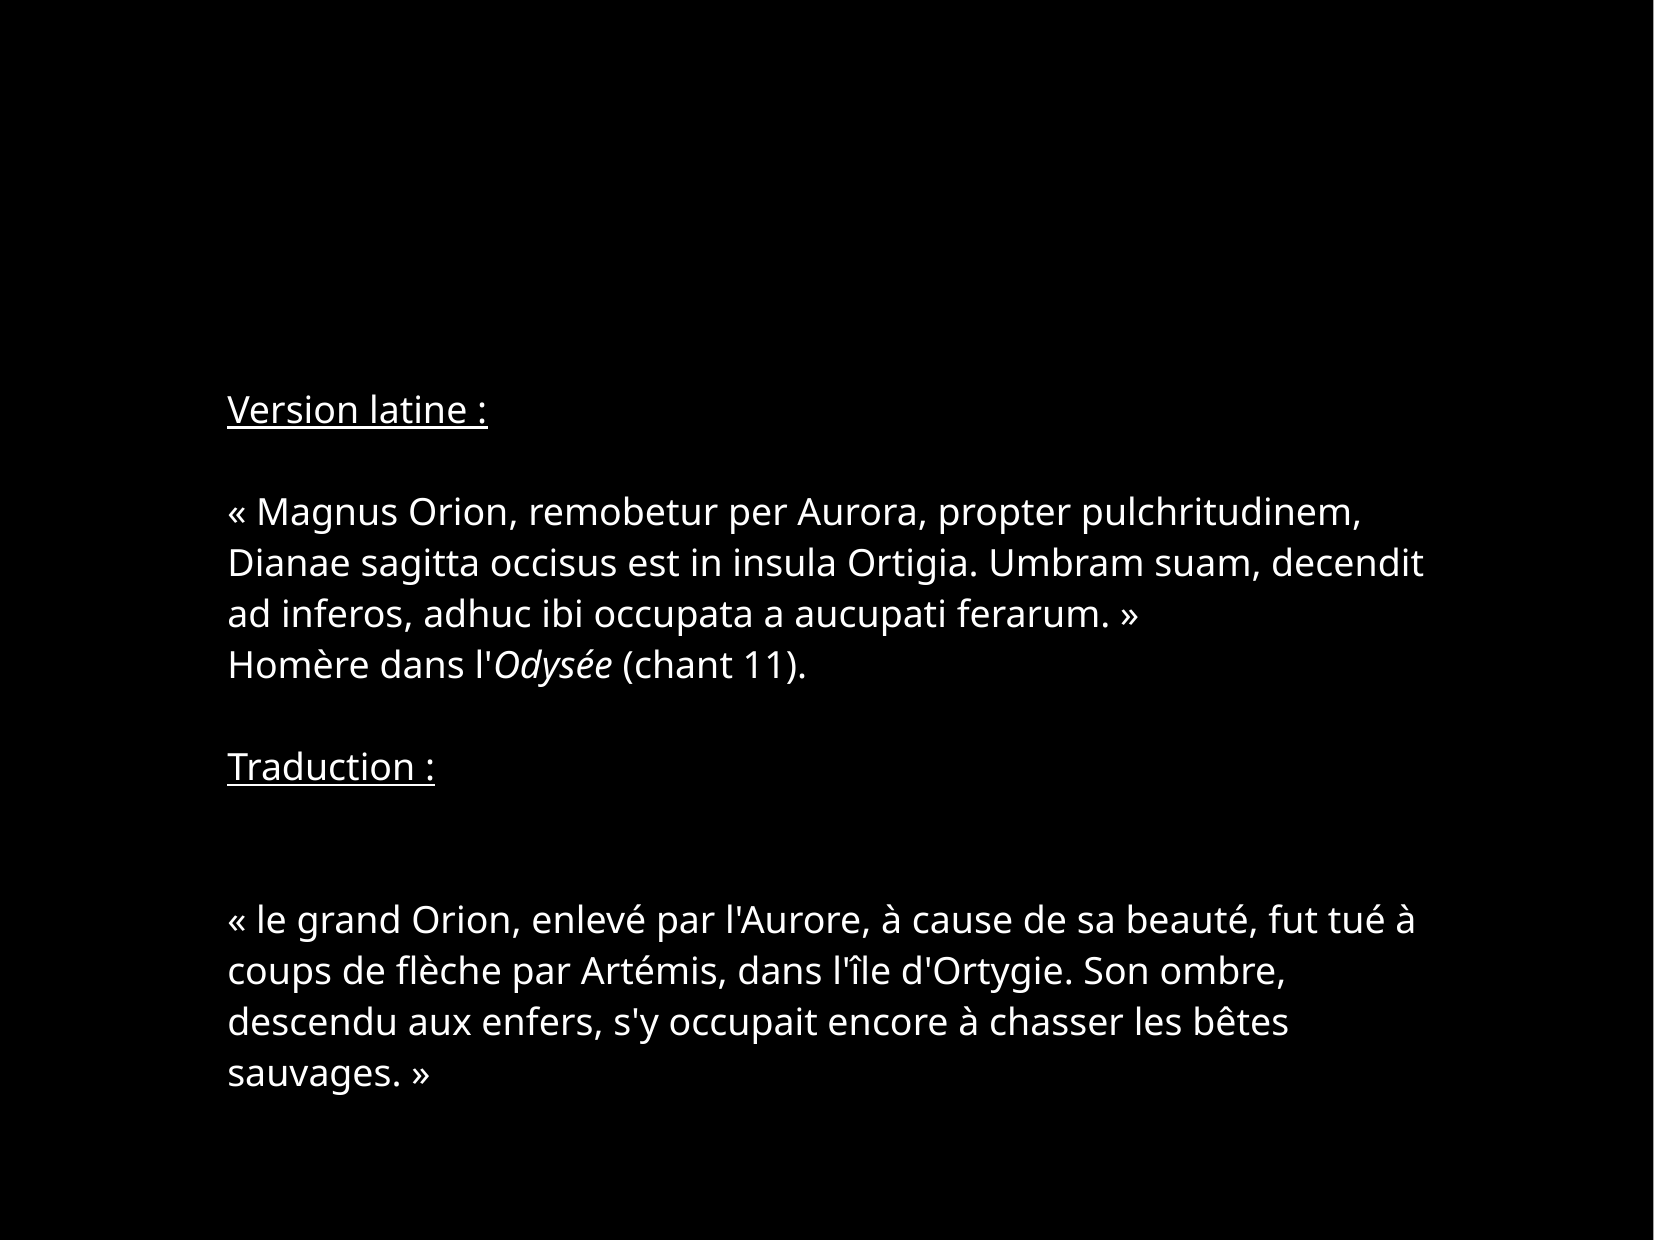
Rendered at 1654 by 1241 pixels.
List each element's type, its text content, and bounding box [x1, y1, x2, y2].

text_box Version latine : « Magnus Orion, remobetur per Aurora, propter pulchritudinem, Dianae sagitta occisus est in insula Ortigia. Umbram suam, decendit ad inferos, adhuc ibi occupata a aucupati ferarum. » Homère dans l'Odysée (chant 11). Traduction : « le grand Orion, enlevé par l'Aurore, à cause de sa beauté, fut tué à coups de flèche par Artémis, dans l'île d'Ortygie. Son ombre, descendu aux enfers, s'y occupait encore à chasser les bêtes sauvages. » [212, 129, 1477, 1241]
